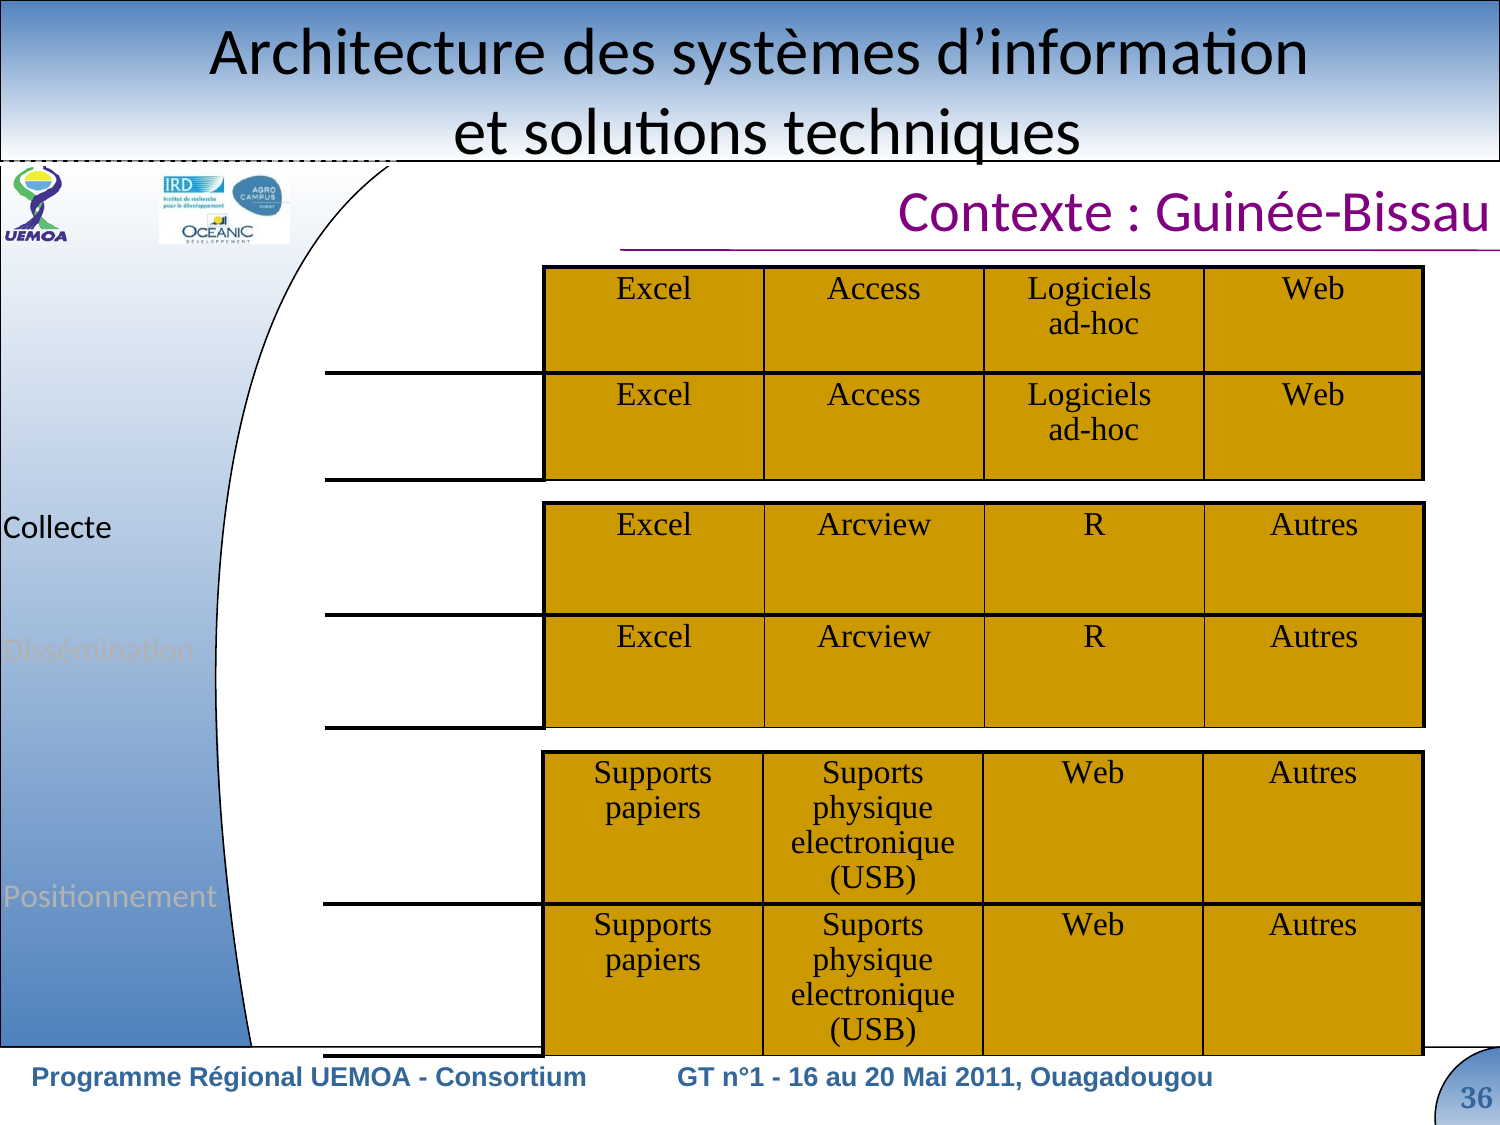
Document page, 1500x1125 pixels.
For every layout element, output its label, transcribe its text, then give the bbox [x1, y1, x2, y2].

table_cell Web [984, 906, 1202, 1055]
table_header [323, 752, 541, 902]
table_cell Autres [1205, 617, 1422, 727]
table_header [325, 267, 542, 371]
table_cell Access [765, 375, 983, 479]
table_cell R [985, 617, 1204, 727]
table_header [325, 503, 542, 613]
table_cell Autres [1204, 906, 1421, 1055]
table_header Excel [546, 269, 763, 371]
table_cell Web [1205, 375, 1421, 479]
table_cell [325, 375, 542, 478]
table_cell Excel [546, 617, 764, 727]
table_header Logiciels ad-hoc [985, 269, 1203, 371]
table_cell Supports papiers [545, 906, 762, 1055]
table_cell [325, 617, 542, 726]
table_header R [985, 505, 1204, 613]
table_header Suports physique electronique (USB) [764, 754, 982, 902]
table_cell Logiciels ad-hoc [985, 375, 1203, 479]
table_header Web [984, 754, 1202, 902]
table_header Access [765, 269, 983, 371]
text_box Architecture des systèmes d’information et solutions techniques [53, 0, 1483, 161]
picture [159, 173, 265, 244]
text_box Contexte : Guinée-Bissau [265, 165, 1500, 251]
table_cell Arcview [765, 617, 984, 727]
table_header Autres [1204, 754, 1421, 902]
picture [0, 166, 73, 244]
table_cell [323, 906, 541, 1054]
table_header Arcview [765, 505, 984, 613]
table_header Autres [1205, 505, 1422, 613]
table_header Excel [546, 505, 764, 613]
table_cell Excel [546, 375, 763, 479]
table_header Web [1205, 269, 1421, 371]
table_cell Suports physique electronique (USB) [764, 906, 982, 1055]
table_header Supports papiers [545, 754, 762, 902]
table_header Collecte Dissémination Positionnement [0, 497, 313, 1045]
